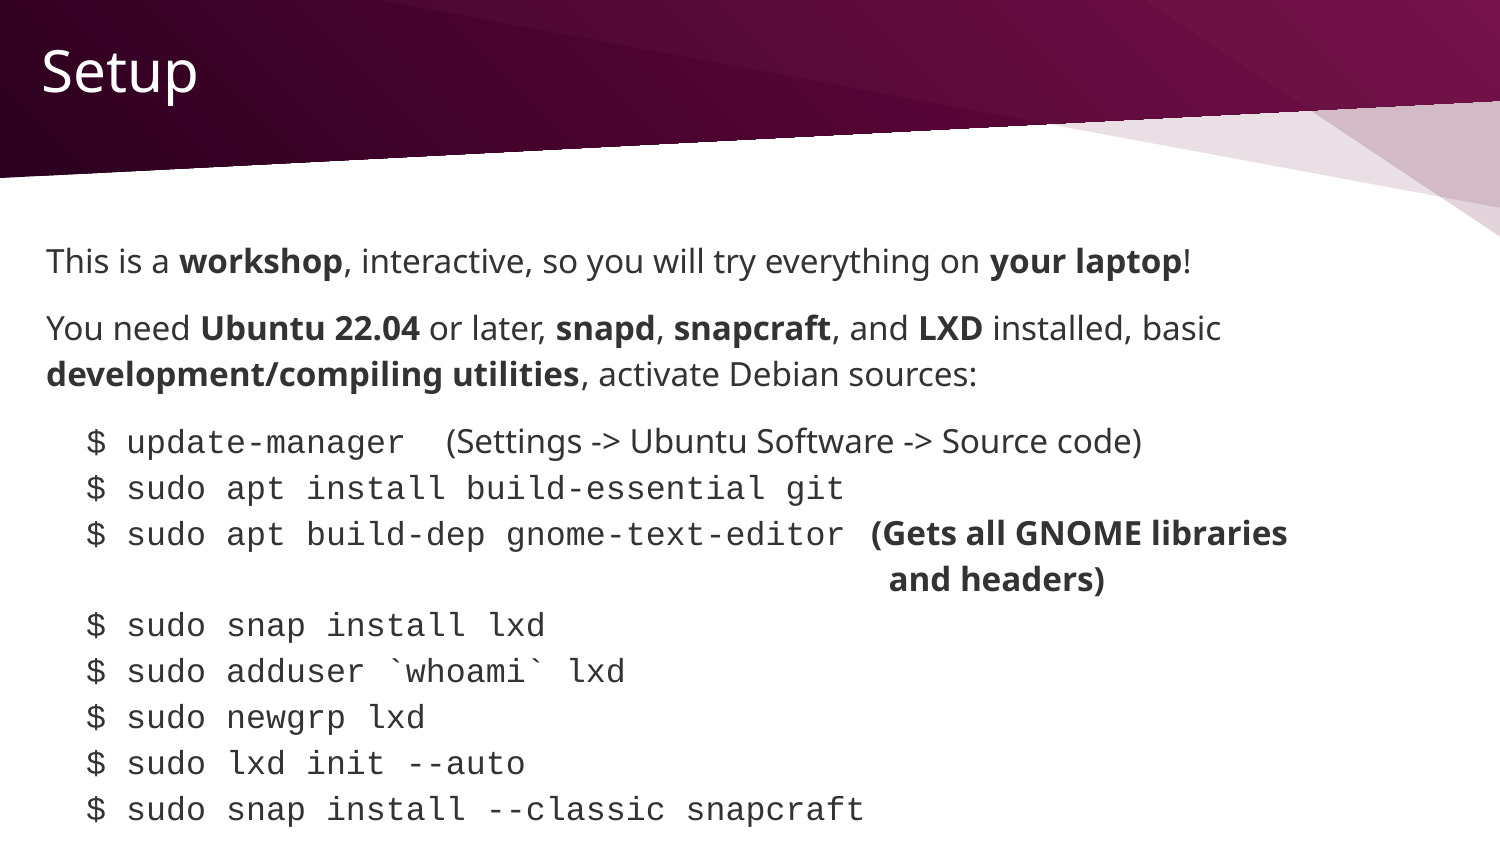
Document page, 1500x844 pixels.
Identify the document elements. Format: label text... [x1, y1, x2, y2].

list This is a workshop, interactive, so you will try everything on your laptop! You need Ubuntu 22.04 or later, snapd, snapcraft, and LXD installed, basic development/compiling utilities, activate Debian sources: $ update-manager (Settings -> Ubuntu Software -> Source code) $ sudo apt install build-essential git $ sudo apt build-dep gnome-text-editor (Gets all GNOME libraries and headers) $ sudo snap install lxd $ sudo adduser `whoami` lxd $ sudo newgrp lxd $ sudo lxd init --auto $ sudo snap install --classic snapcraft [35, 229, 1324, 789]
title Setup [41, 5, 1336, 134]
